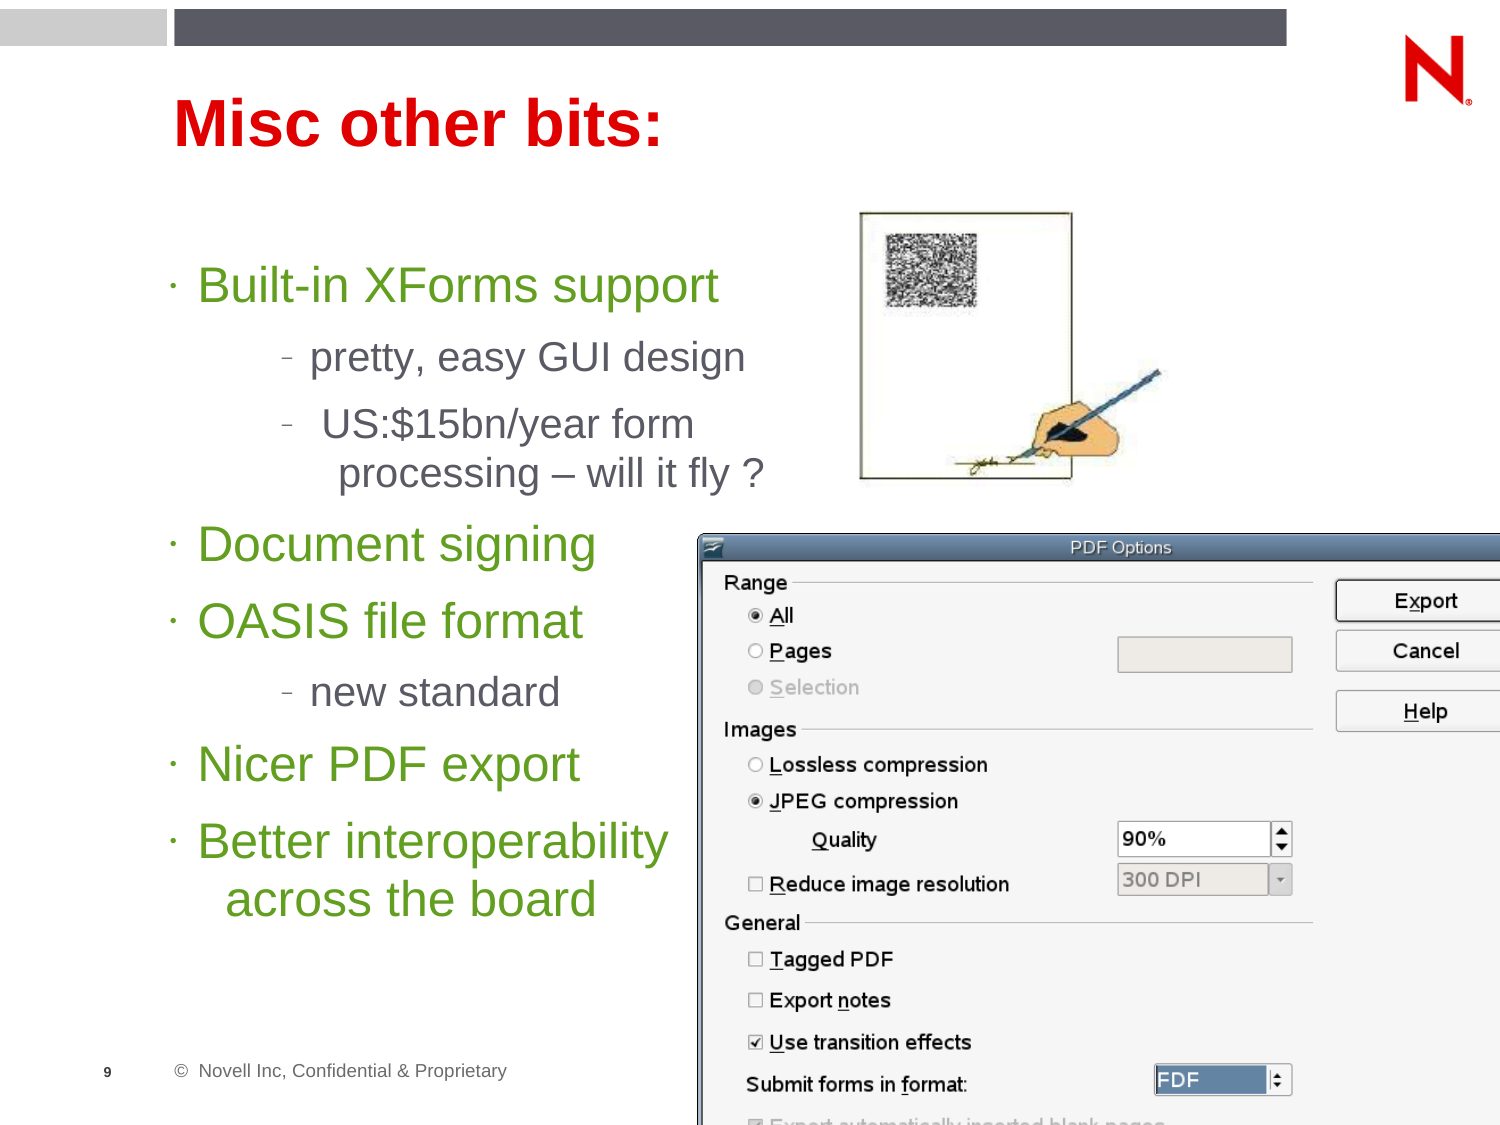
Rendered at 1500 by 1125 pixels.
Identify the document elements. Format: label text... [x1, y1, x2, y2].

title Misc other bits: [173, 41, 1395, 205]
picture [842, 195, 1172, 512]
picture [1403, 32, 1473, 107]
picture [697, 533, 1500, 1125]
list Built-in XForms support pretty, easy GUI design US:$15bn/year form processing – will it fly ? Document signing OASIS file format new standard Nicer PDF export Better interoperability across the board [169, 254, 772, 986]
